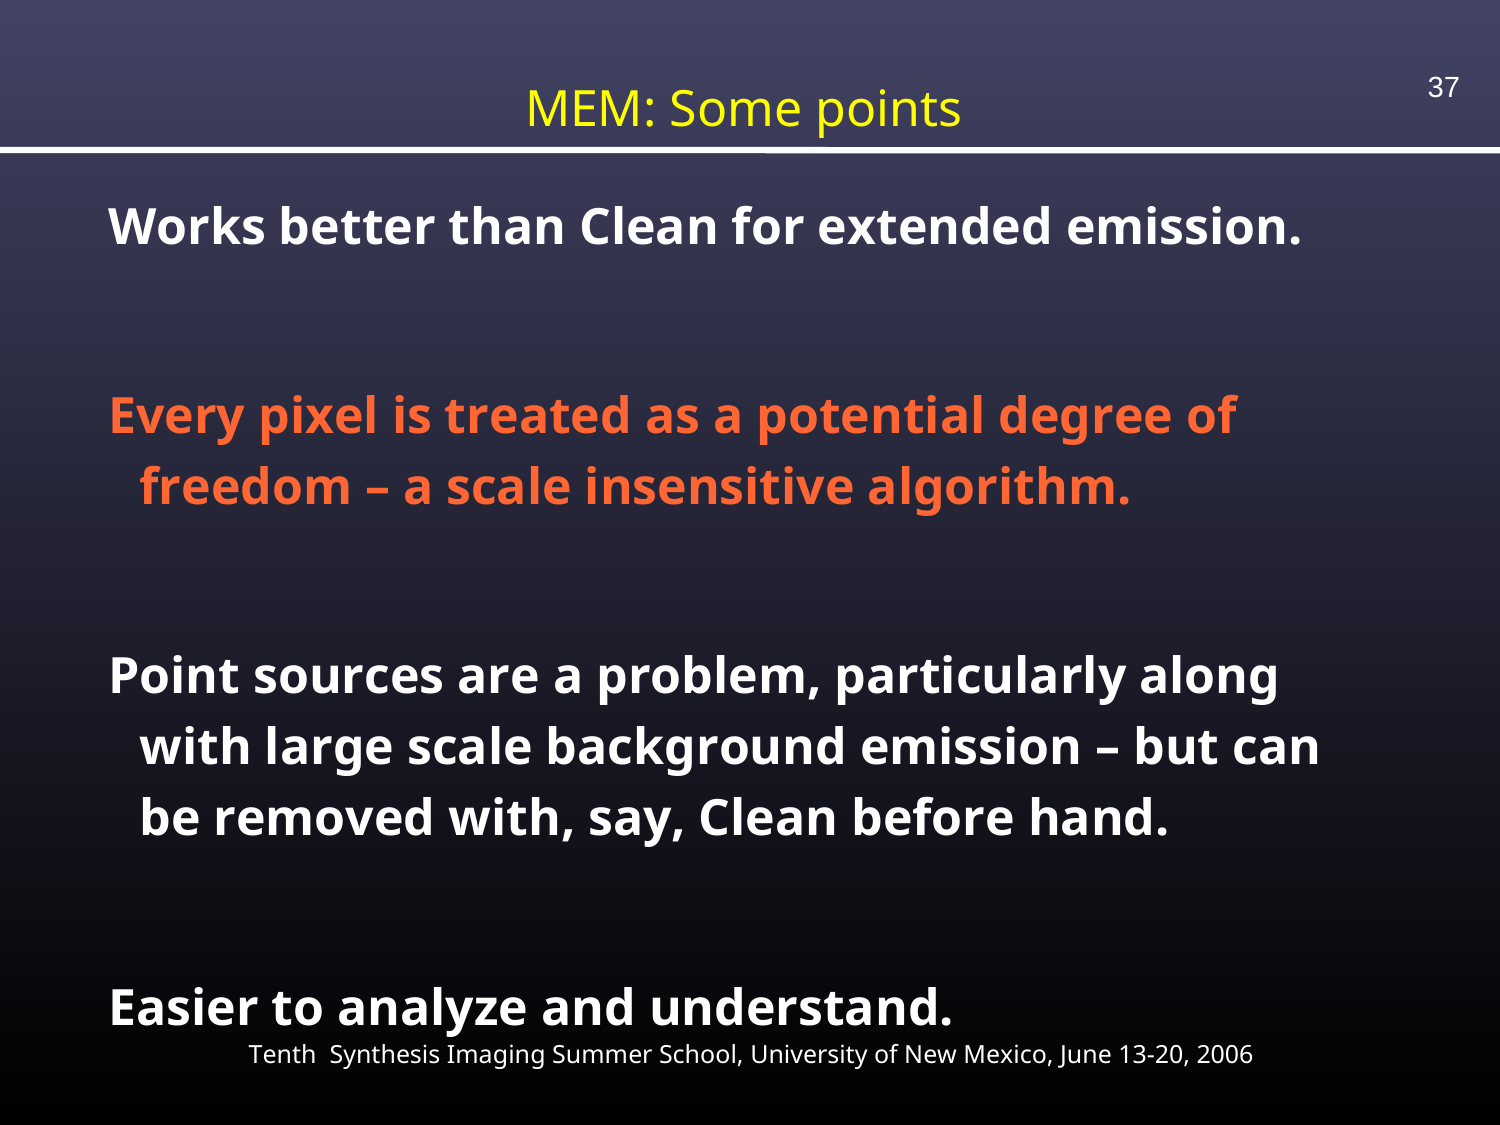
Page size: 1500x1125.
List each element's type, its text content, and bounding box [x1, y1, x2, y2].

subtitle Works better than Clean for extended emission. Every pixel is treated as a potential degree of freedom – a scale insensitive algorithm. Point sources are a problem, particularly along with large scale background emission – but can be removed with, say, Clean before hand. Easier to analyze and understand. [108, 190, 1384, 973]
title MEM: Some points [112, 62, 1375, 151]
